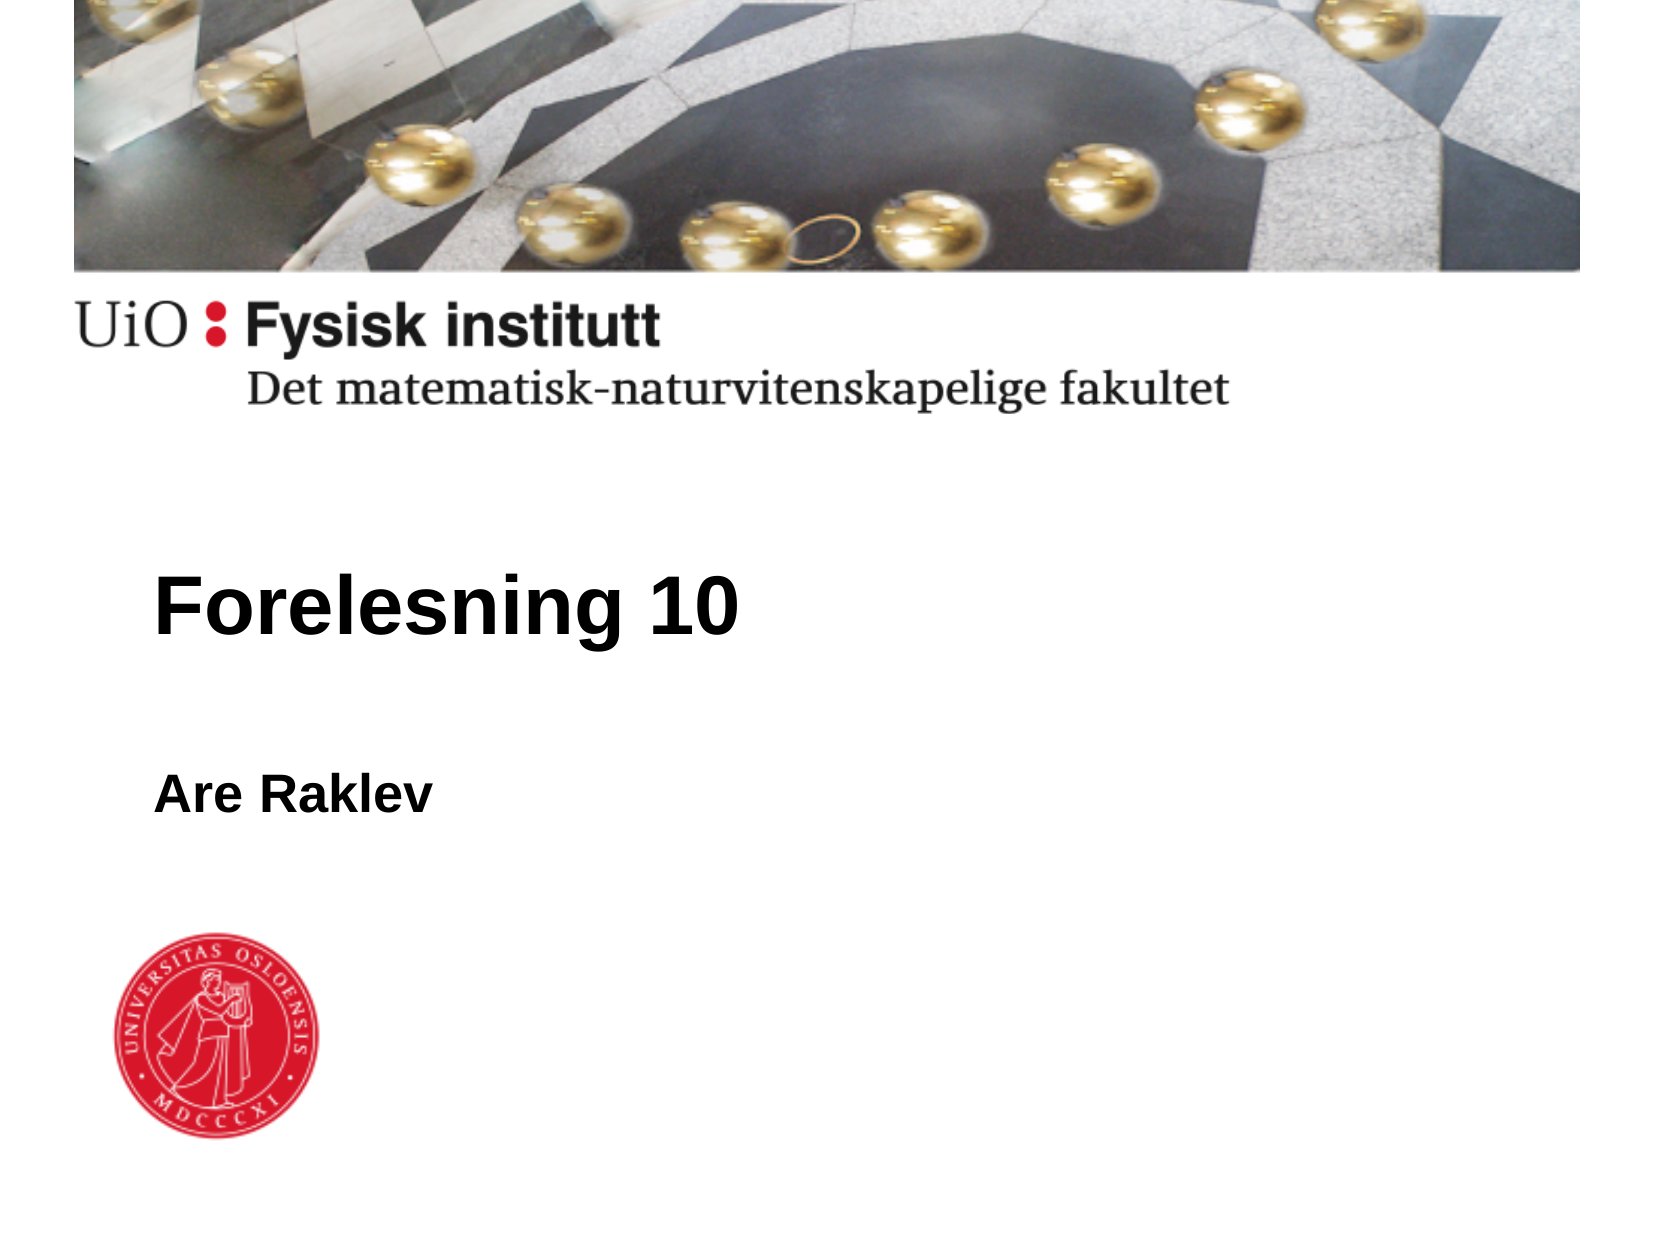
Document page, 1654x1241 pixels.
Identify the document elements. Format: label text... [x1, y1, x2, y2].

picture [74, 0, 1580, 280]
picture [72, 292, 1238, 420]
subtitle Forelesning 10 [153, 545, 1418, 666]
title Are Raklev [153, 725, 1500, 862]
picture [109, 927, 326, 1147]
